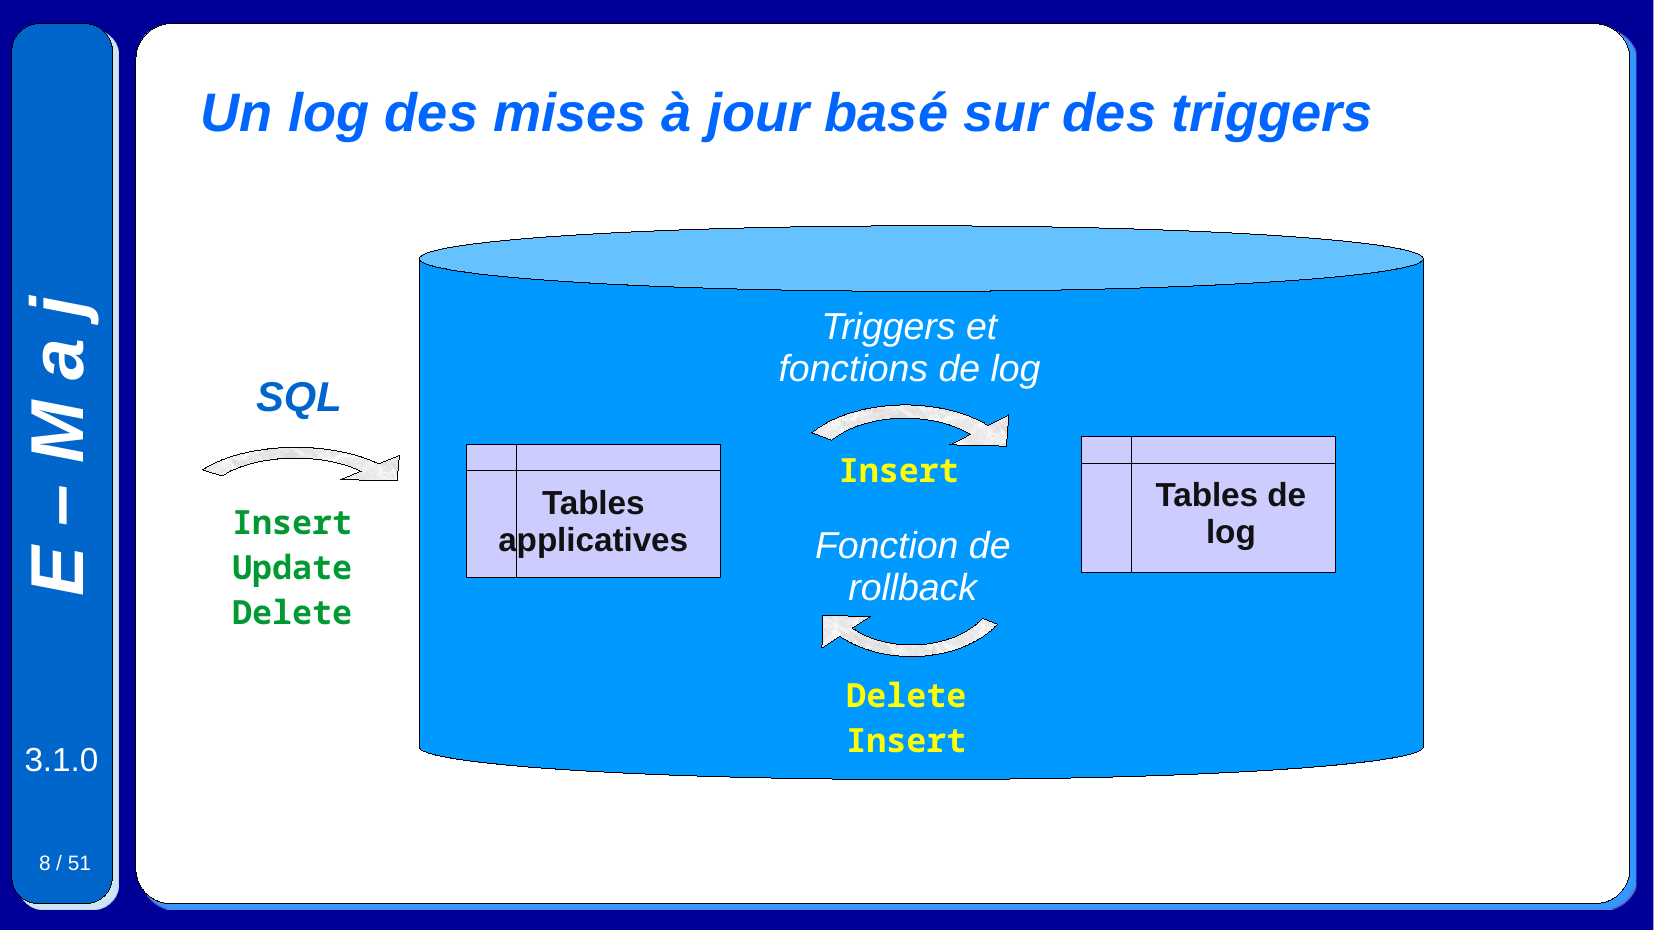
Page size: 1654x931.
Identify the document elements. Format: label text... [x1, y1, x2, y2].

text_box Triggers et fonctions de log [761, 298, 1058, 398]
title Un log des mises à jour basé sur des triggers [200, 34, 1575, 191]
text_box Insert [817, 439, 981, 494]
text_box Fonction de rollback [755, 516, 1070, 616]
text_box Tables applicatives [448, 476, 739, 569]
text_box [419, 260, 1424, 780]
text_box Tables de log [1138, 468, 1323, 561]
text_box Delete Insert [802, 664, 1010, 759]
text_box [202, 447, 400, 481]
text_box SQL [194, 366, 404, 428]
text_box Insert Update Delete [183, 491, 402, 626]
